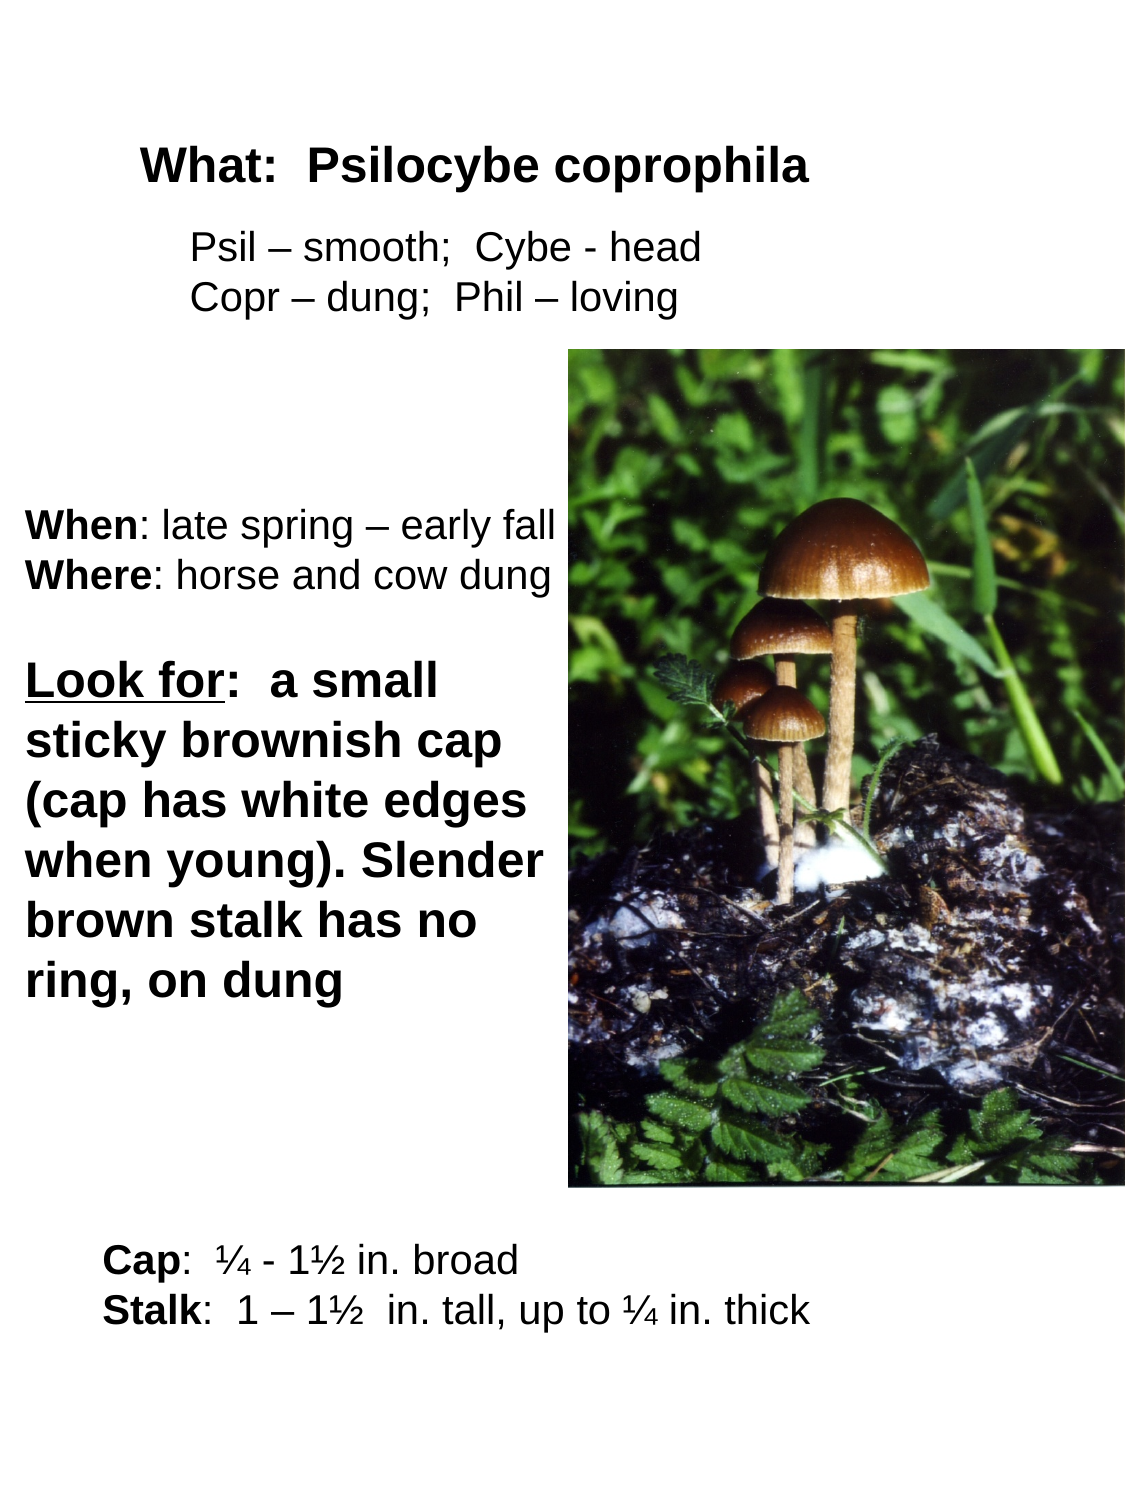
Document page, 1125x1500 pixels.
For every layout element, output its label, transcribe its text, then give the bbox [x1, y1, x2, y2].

text_box Cap: ¼ - 1½ in. broad Stalk: 1 – 1½ in. tall, up to ¼ in. thick [87, 1224, 863, 1341]
text_box Psil – smooth; Cybe - head Copr – dung; Phil – loving [99, 212, 913, 328]
text_box When: late spring – early fall Where: horse and cow dung Look for: a small sticky brownish cap (cap has white edges when young). Slender brown stalk has no ring, on dung [24, 497, 563, 1068]
picture [568, 349, 1125, 1188]
text_box What: Psilocybe coprophila [125, 124, 831, 201]
